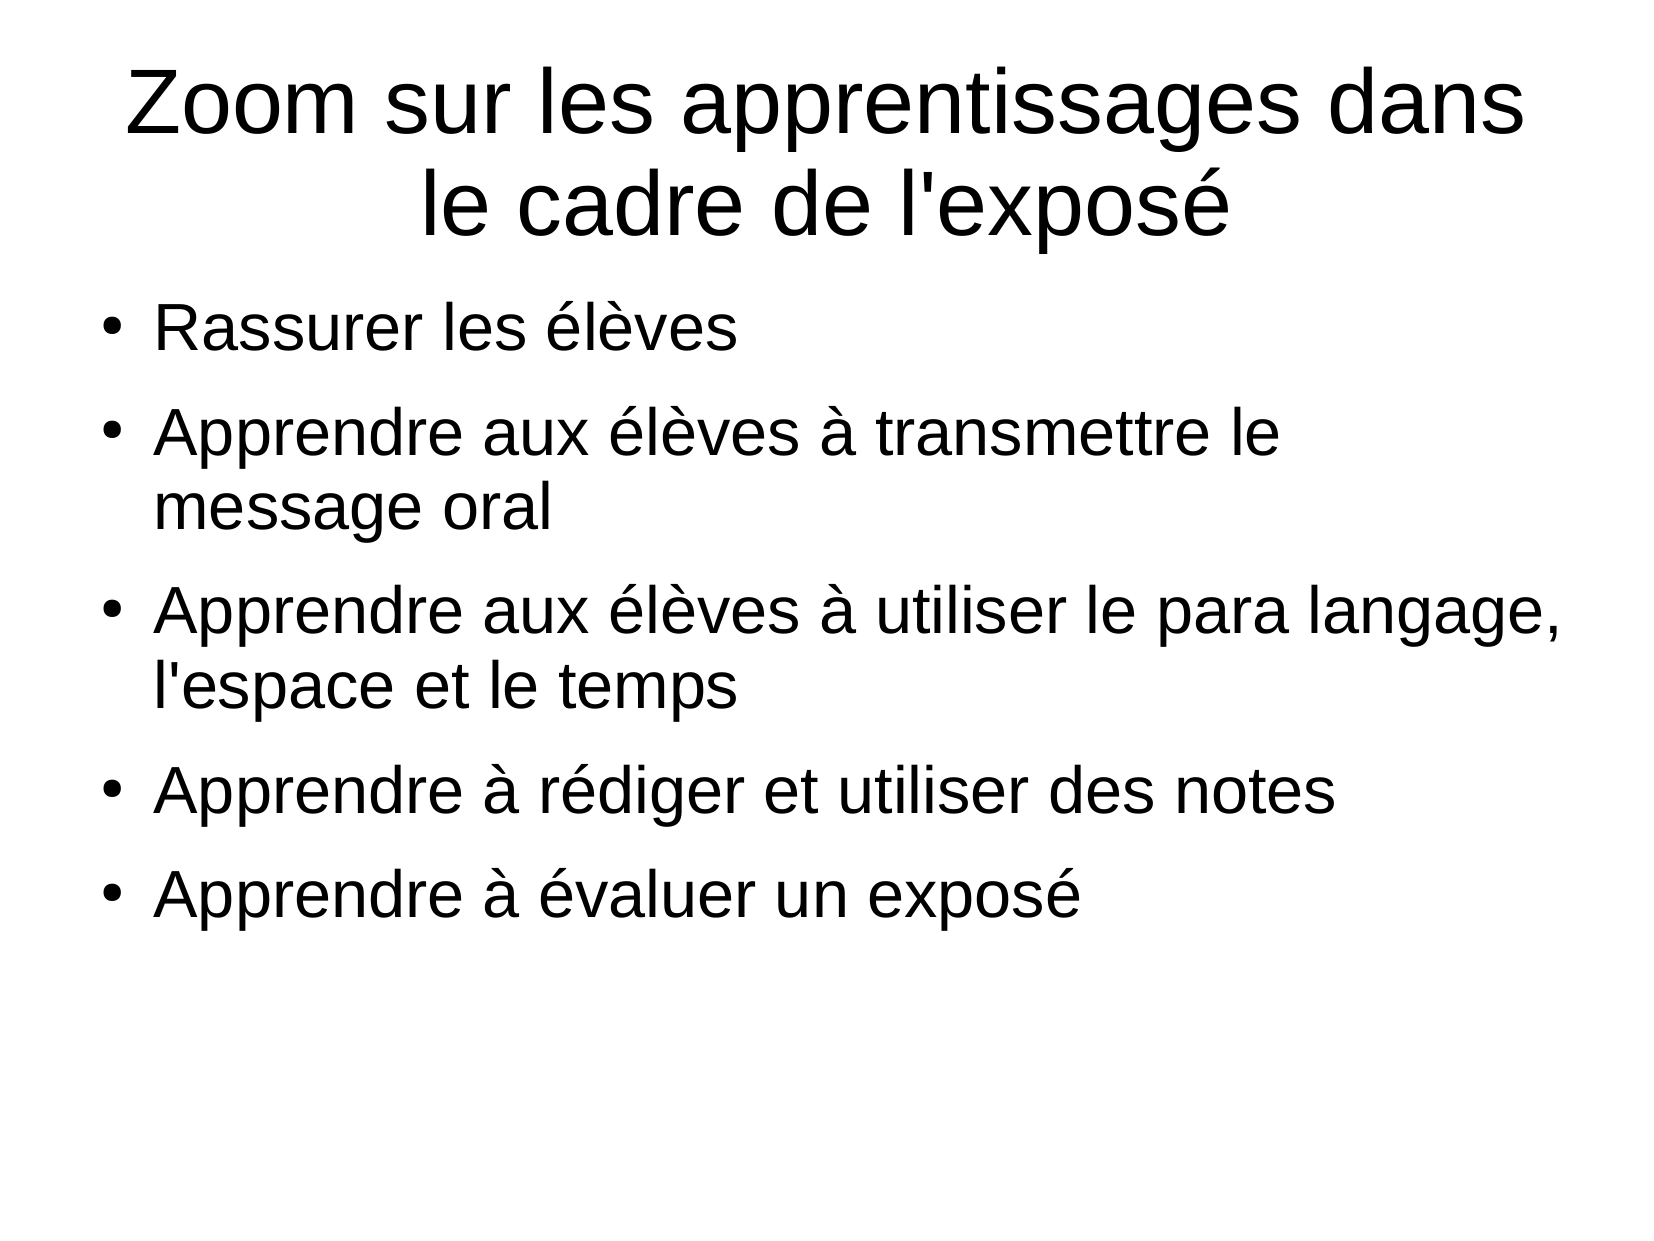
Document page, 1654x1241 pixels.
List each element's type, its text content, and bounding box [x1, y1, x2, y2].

list Rassurer les élèves Apprendre aux élèves à transmettre le message oral Apprendre aux élèves à utiliser le para langage, l'espace et le temps Apprendre à rédiger et utiliser des notes Apprendre à évaluer un exposé [82, 290, 1571, 1010]
title Zoom sur les apprentissages dans le cadre de l'exposé [82, 49, 1571, 257]
